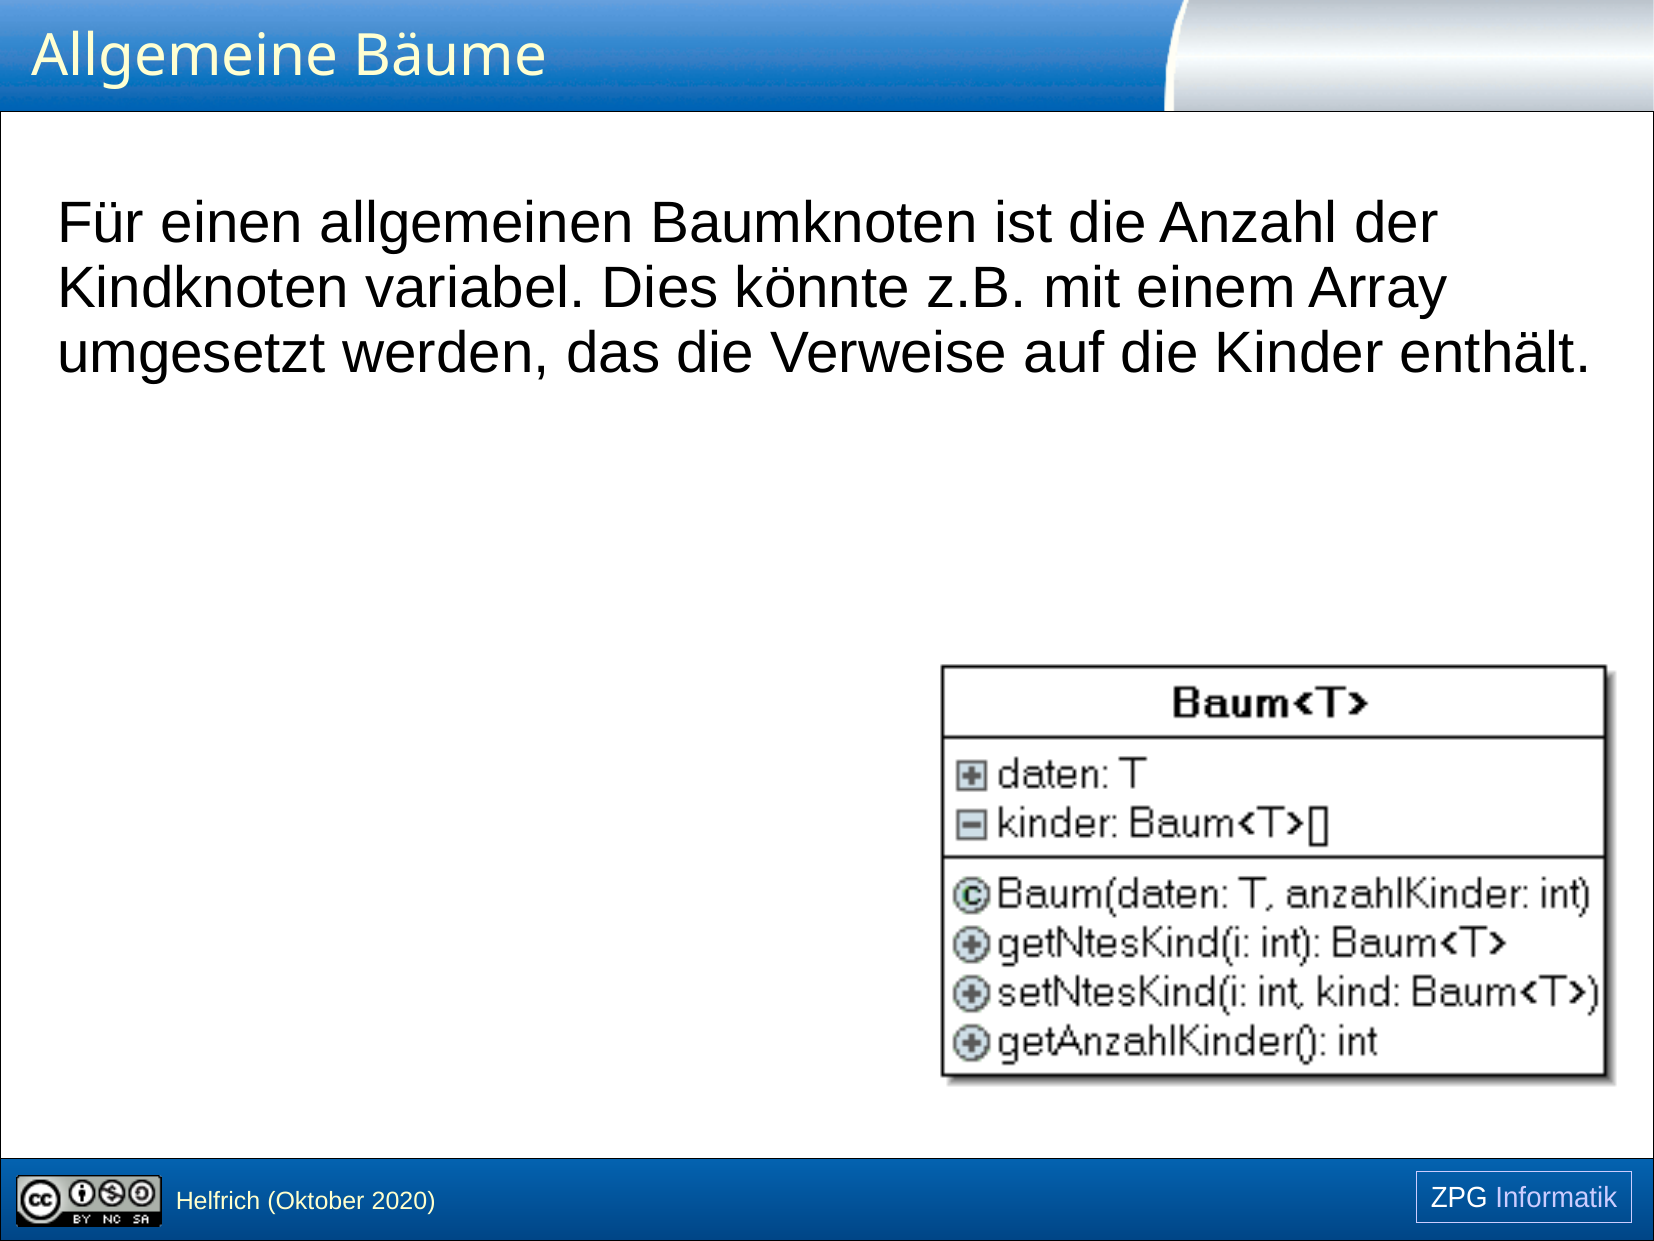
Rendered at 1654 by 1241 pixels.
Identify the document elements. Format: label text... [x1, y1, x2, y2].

list Für einen allgemeinen Baumknoten ist die Anzahl der Kindknoten variabel. Dies könnte z.B. mit einem Array umgesetzt werden, das die Verweise auf die Kinder enthält. [57, 189, 1605, 909]
title Allgemeine Bäume [31, 14, 1151, 92]
picture [16, 1175, 162, 1227]
picture [0, 0, 1654, 111]
picture [939, 663, 1620, 1090]
